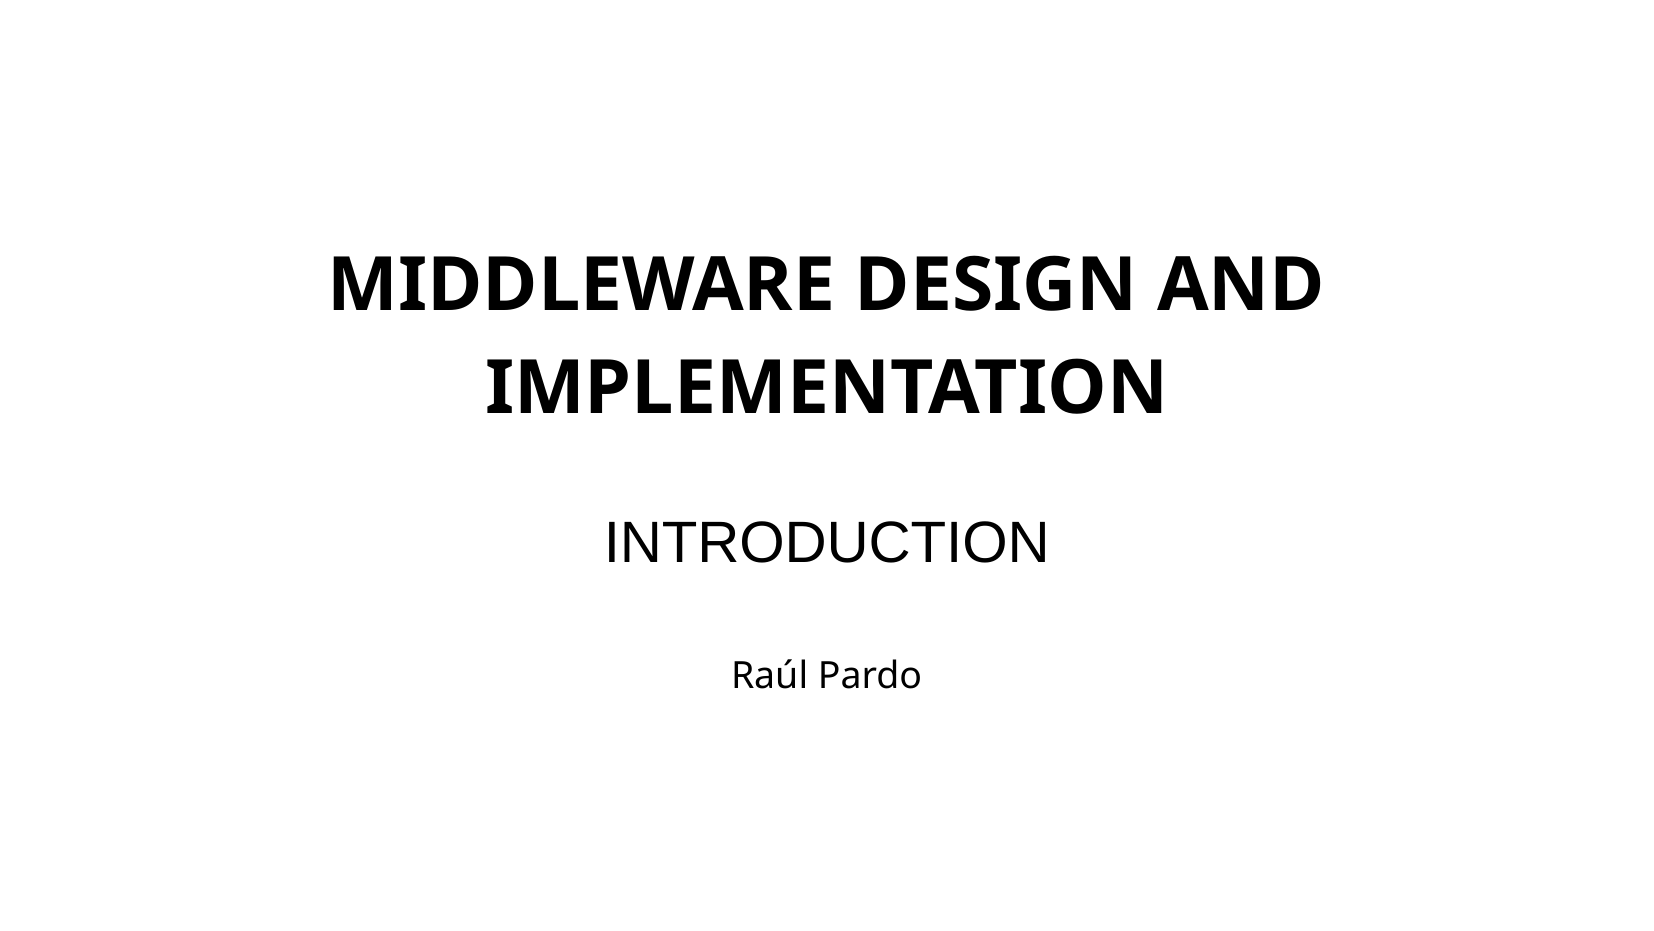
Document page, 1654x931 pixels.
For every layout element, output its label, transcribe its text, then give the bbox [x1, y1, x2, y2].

subtitle MIDDLEWARE DESIGN AND IMPLEMENTATION INTRODUCTION Raúl Pardo [82, 195, 1571, 735]
